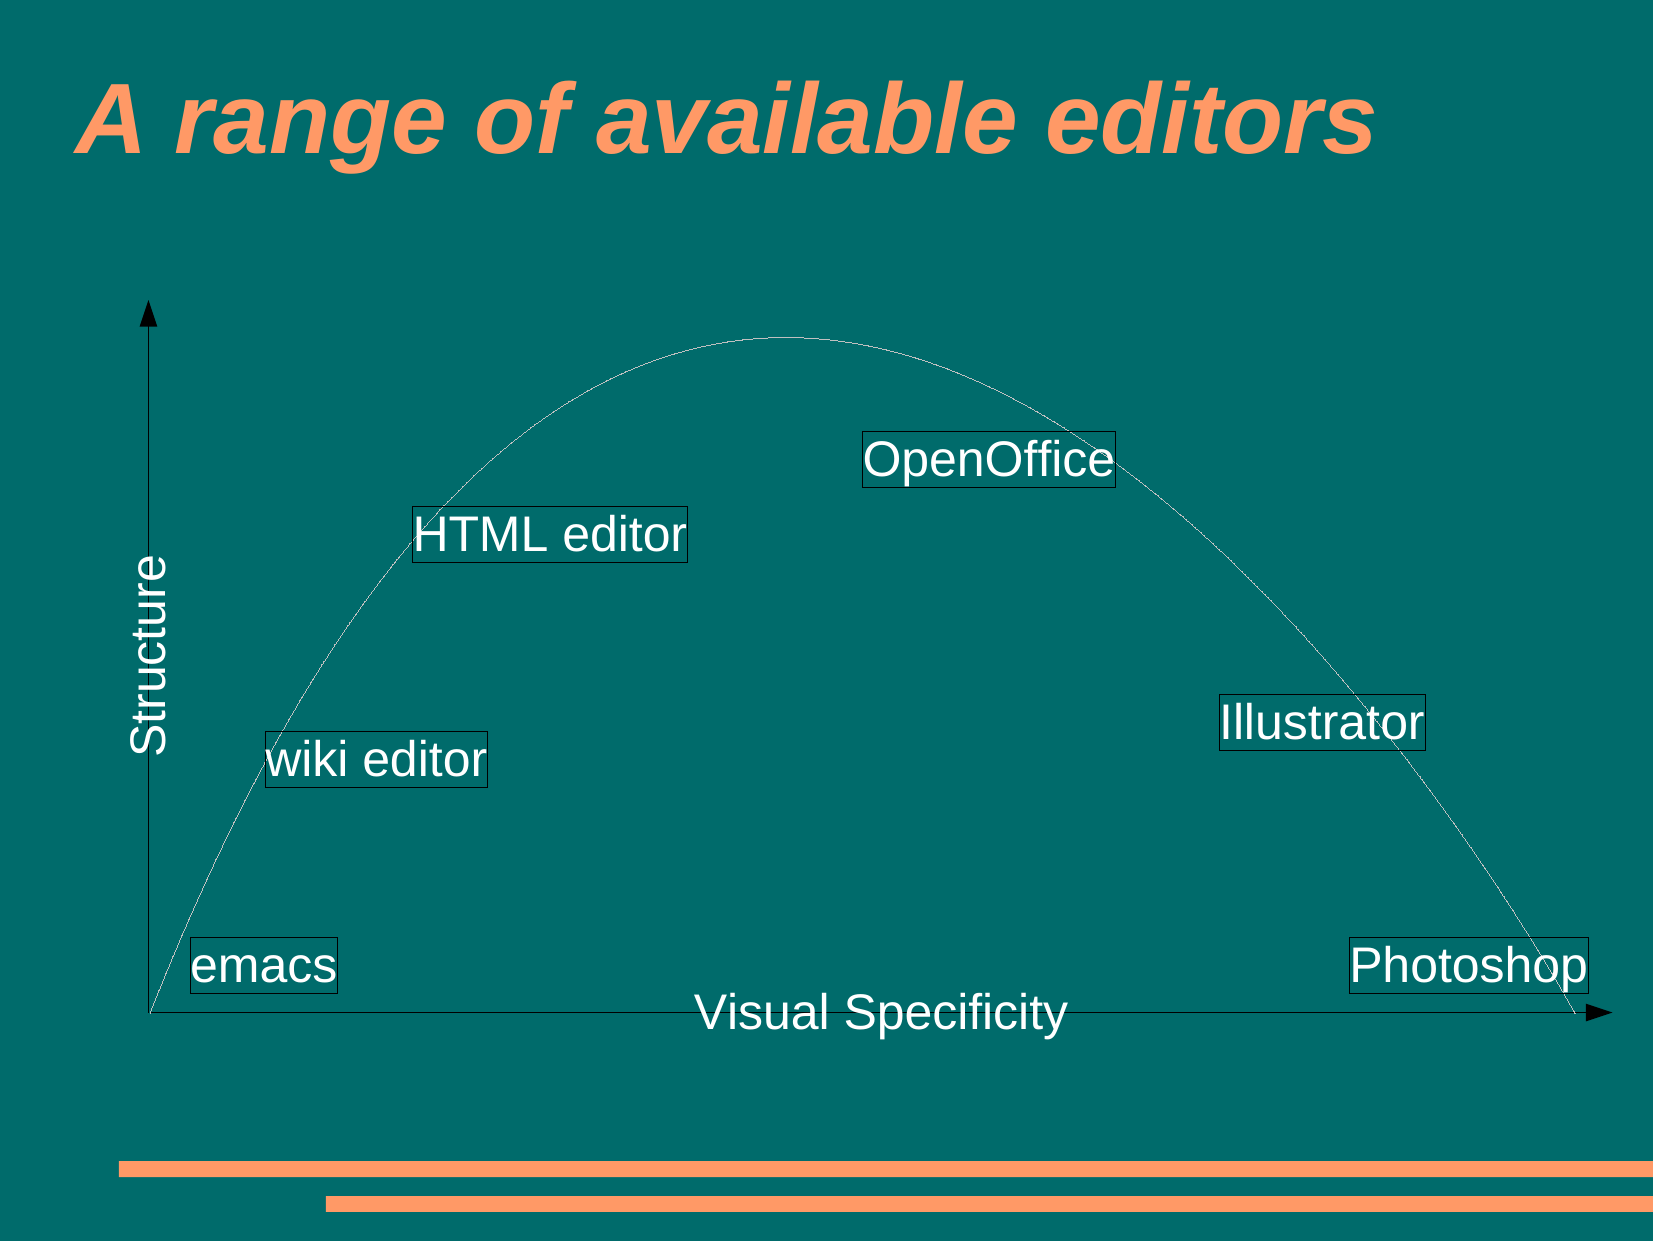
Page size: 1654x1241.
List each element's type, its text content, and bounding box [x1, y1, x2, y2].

text_box wiki editor [265, 731, 488, 788]
text_box HTML editor [412, 506, 688, 563]
text_box Photoshop [1349, 937, 1589, 994]
title A range of available editors [75, 15, 1576, 223]
text_box Illustrator [1219, 694, 1426, 751]
text_box OpenOffice [862, 431, 1116, 488]
text_box emacs [190, 937, 338, 994]
